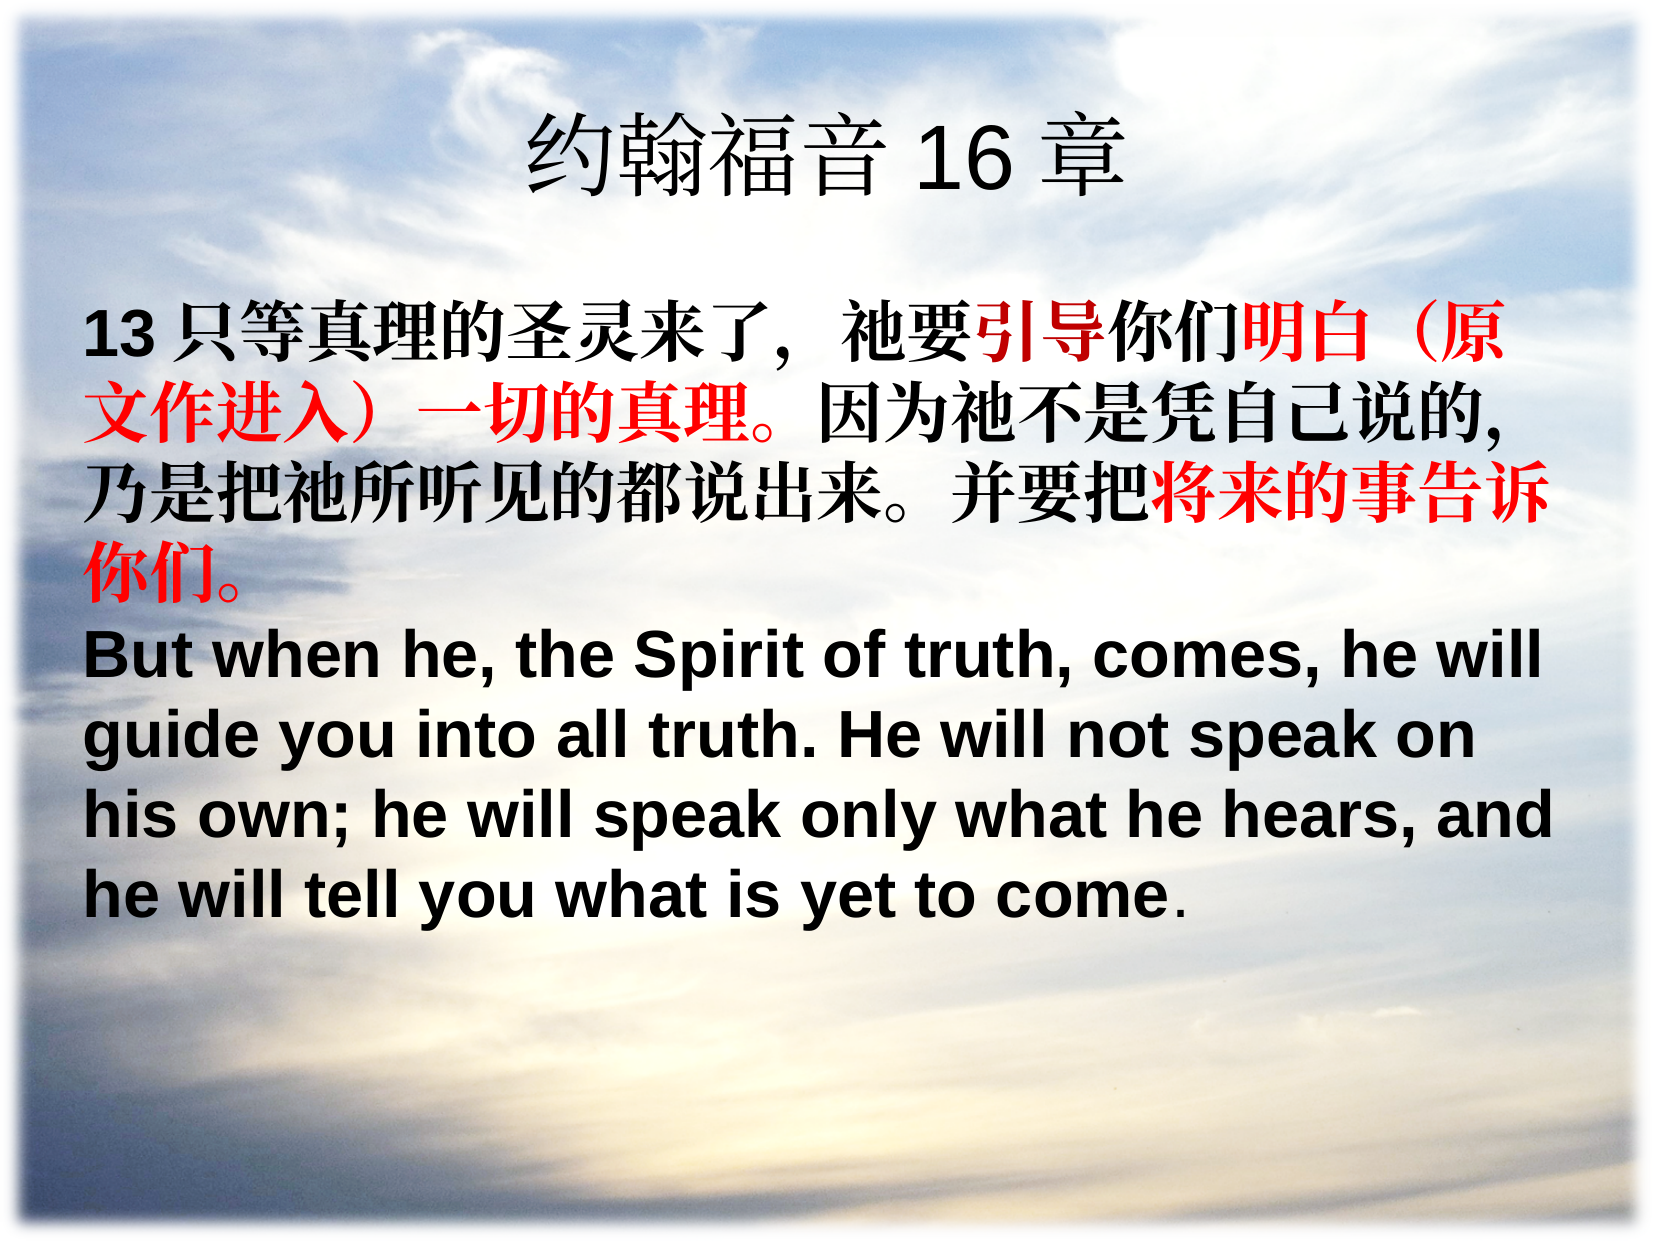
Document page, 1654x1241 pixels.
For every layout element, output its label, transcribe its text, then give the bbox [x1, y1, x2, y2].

picture [0, 0, 1654, 1241]
title 约翰福音16章 [82, 49, 1571, 257]
list 13只等真理的圣灵来了，祂要引导你们明白（原文作进入）一切的真理。因为祂不是凭自己说的，乃是把祂所听见的都说出来。并要把将来的事告诉你们。 But when he, the Spirit of truth, comes, he will guide you into all truth. He will not speak on his own; he will speak only what he hears, and he will tell you what is yet to come. [82, 290, 1571, 1109]
